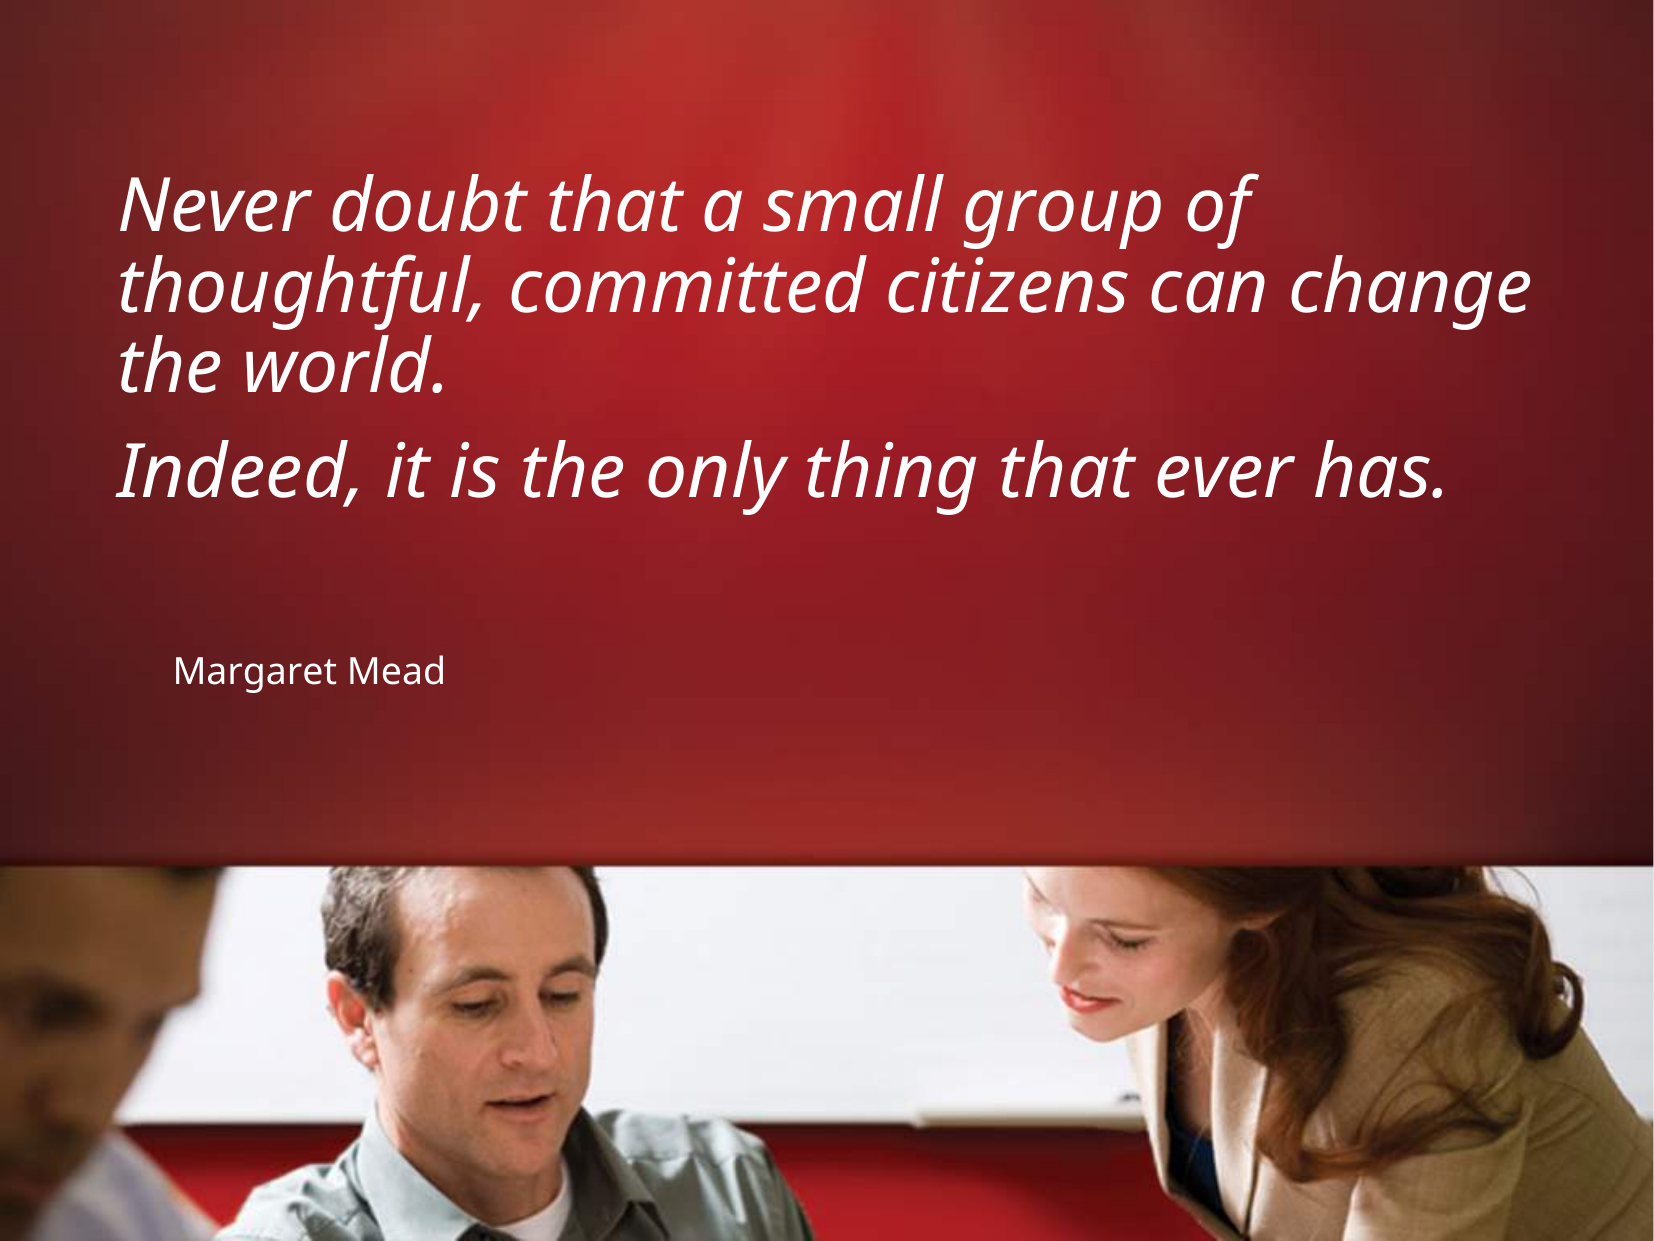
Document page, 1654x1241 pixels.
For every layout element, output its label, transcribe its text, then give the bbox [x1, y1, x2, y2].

text_box Never doubt that a small group of thoughtful, committed citizens can change the world. Indeed, it is the only thing that ever has. [102, 53, 1626, 603]
text_box Margaret Mead [157, 644, 1277, 706]
picture [0, 0, 1654, 1241]
